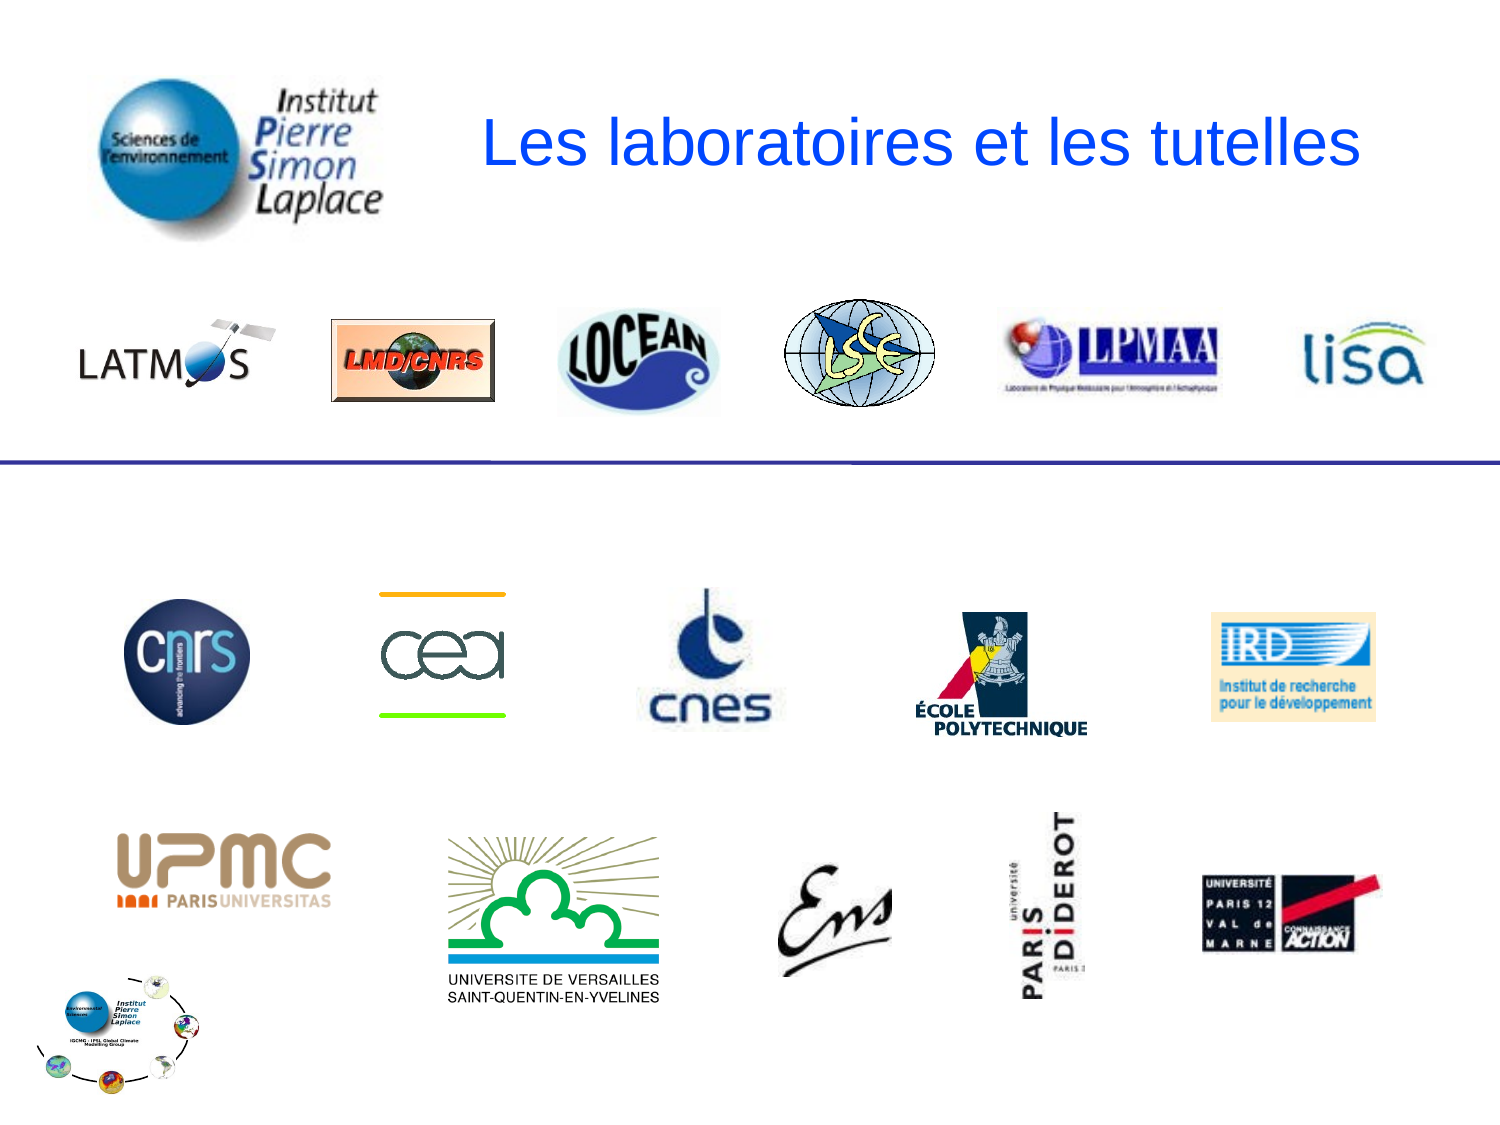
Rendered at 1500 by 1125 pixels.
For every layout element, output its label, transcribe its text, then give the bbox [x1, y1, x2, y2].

picture [1009, 812, 1085, 999]
picture [997, 307, 1223, 403]
picture [636, 587, 793, 732]
picture [784, 299, 935, 408]
picture [1202, 874, 1383, 955]
picture [373, 587, 512, 723]
picture [124, 599, 250, 726]
picture [1286, 307, 1437, 407]
picture [75, 319, 276, 392]
picture [44, 1054, 72, 1079]
picture [117, 833, 331, 908]
picture [557, 307, 721, 417]
picture [778, 862, 892, 977]
picture [916, 612, 1087, 737]
picture [148, 1054, 176, 1080]
picture [65, 974, 170, 1048]
picture [87, 75, 400, 247]
text_box Les laboratoires et les tutelles [424, 44, 1438, 233]
picture [172, 1013, 200, 1040]
picture [1211, 612, 1376, 722]
picture [448, 837, 661, 1003]
picture [97, 1069, 125, 1095]
picture [331, 319, 495, 402]
